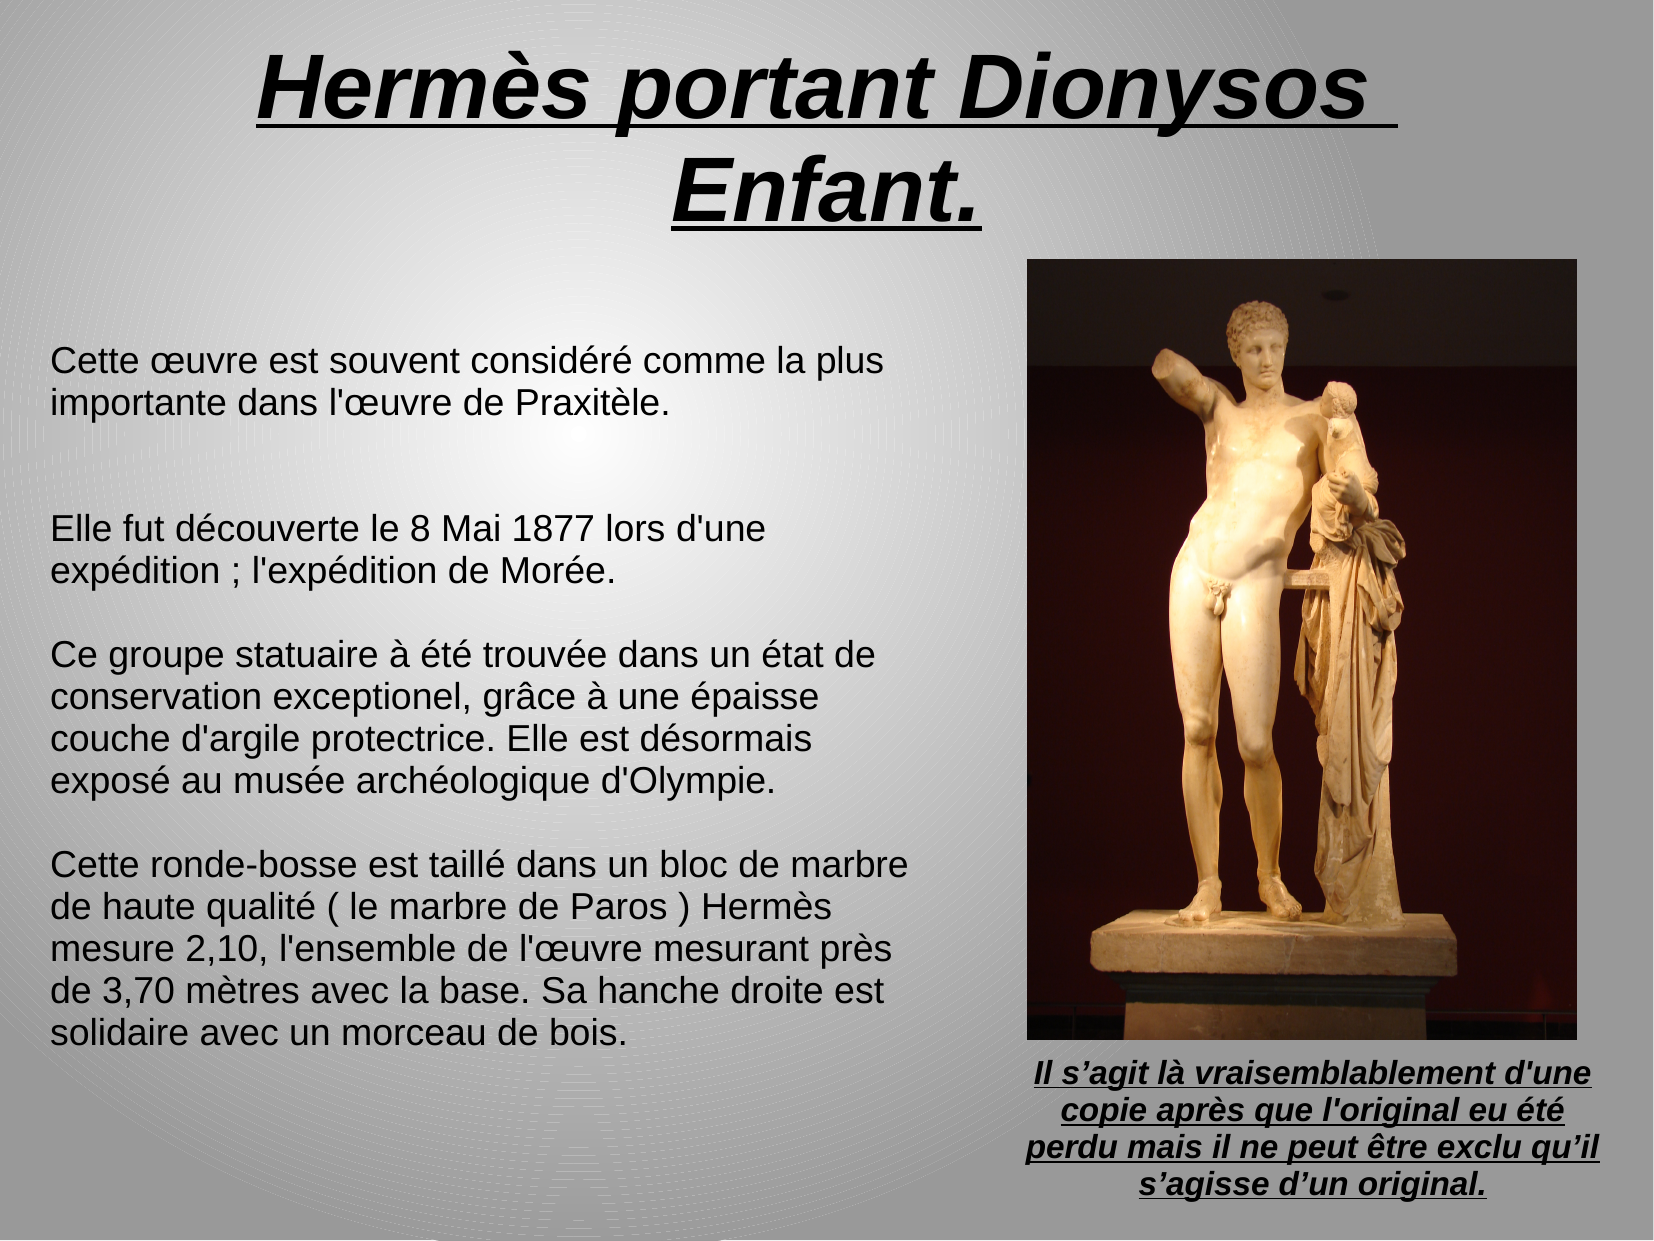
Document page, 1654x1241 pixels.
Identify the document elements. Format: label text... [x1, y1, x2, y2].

text_box Hermès portant Dionysos Enfant. [0, 28, 1654, 249]
text_box Cette œuvre est souvent considéré comme la plus importante dans l'œuvre de Praxitèle. Elle fut découverte le 8 Mai 1877 lors d'une expédition ; l'expédition de Morée. Ce groupe statuaire à été trouvée dans un état de conservation exceptionel, grâce à une épaisse couche d'argile protectrice. Elle est désormais exposé au musée archéologique d'Olympie. Cette ronde-bosse est taillé dans un bloc de marbre de haute qualité ( le marbre de Paros ) Hermès mesure 2,10, l'ensemble de l'œuvre mesurant près de 3,70 mètres avec la base. Sa hanche droite est solidaire avec un morceau de bois. [35, 248, 957, 1148]
text_box Il s’agit là vraisemblablement d'une copie après que l'original eu été perdu mais il ne peut être exclu qu’il s’agisse d’un original. [1005, 1010, 1621, 1213]
picture [1027, 259, 1577, 1010]
